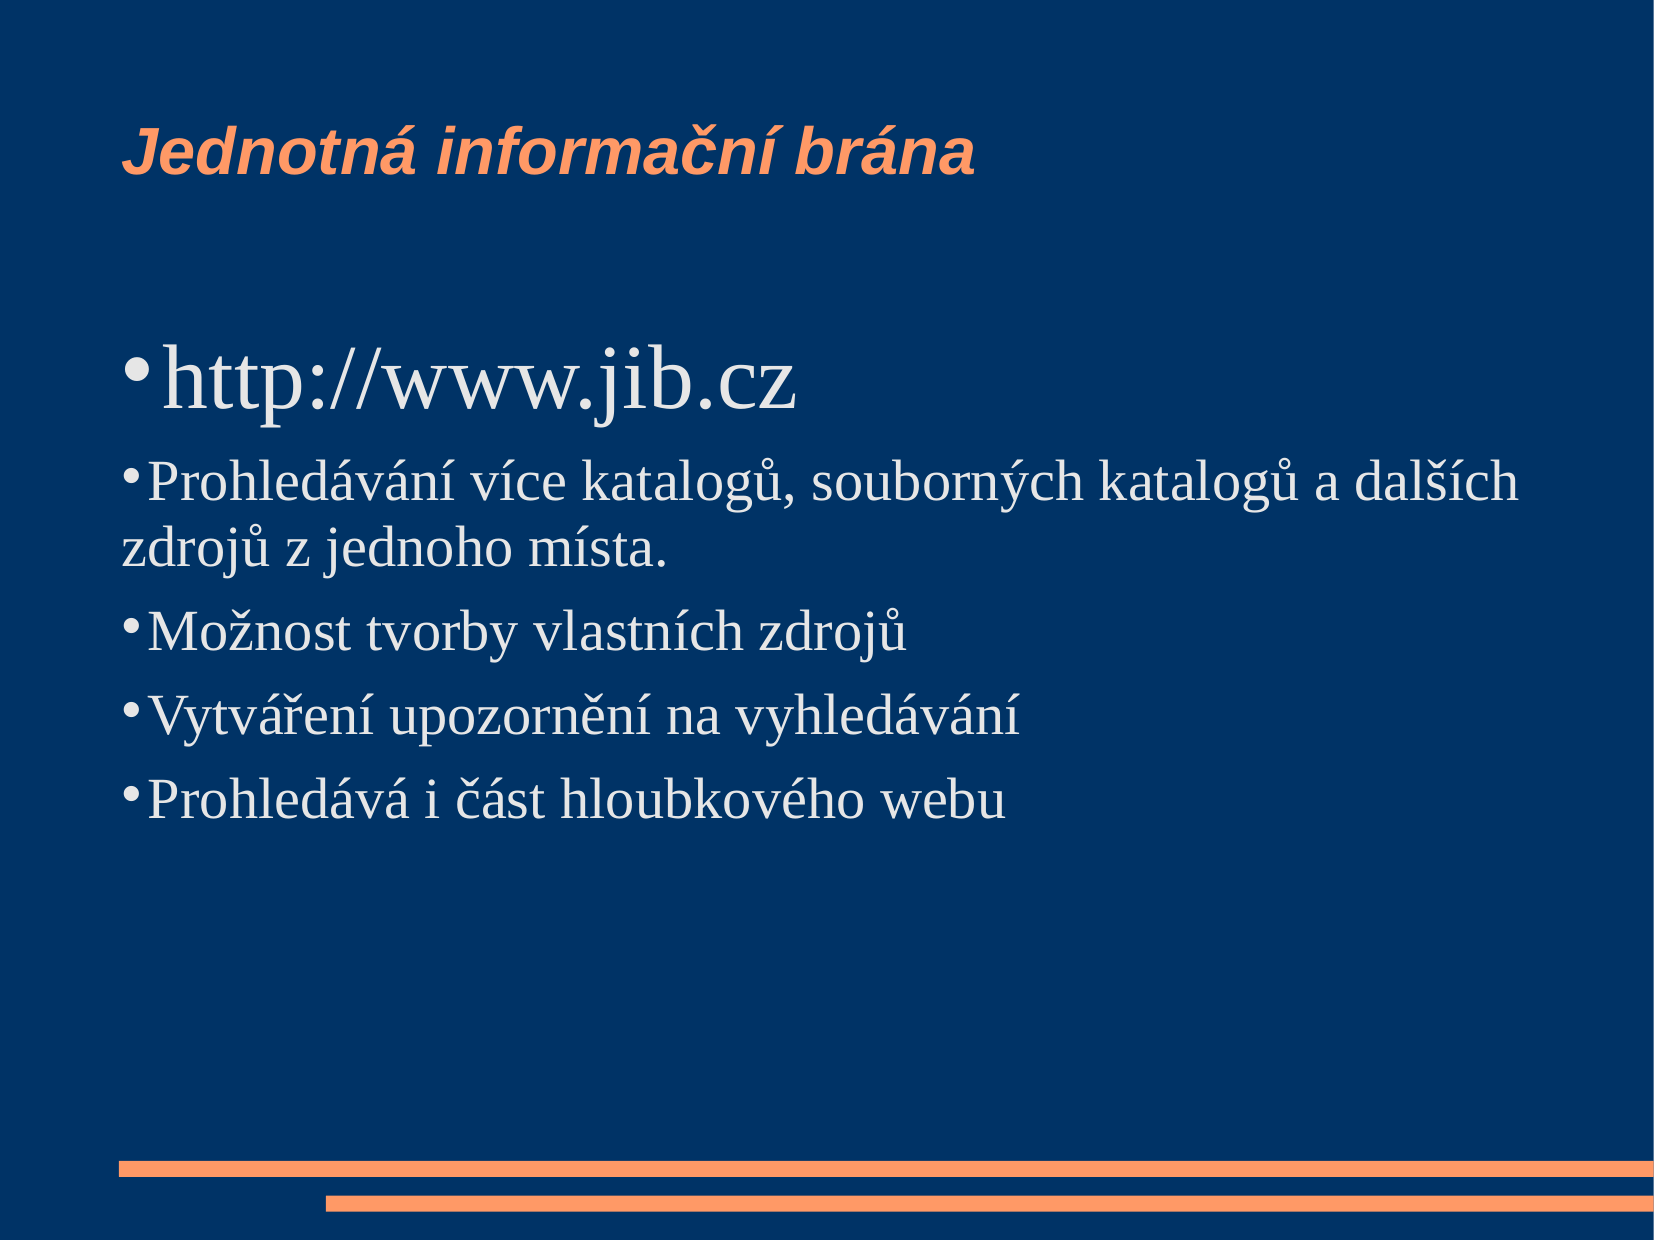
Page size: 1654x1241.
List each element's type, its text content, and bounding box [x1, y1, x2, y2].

title Jednotná informační brána [121, 46, 1534, 254]
list http://www.jib.cz Prohledávání více katalogů, souborných katalogů a dalších zdrojů z jednoho místa. Možnost tvorby vlastních zdrojů Vytváření upozornění na vyhledávání Prohledává i část hloubkového webu [121, 322, 1561, 1133]
